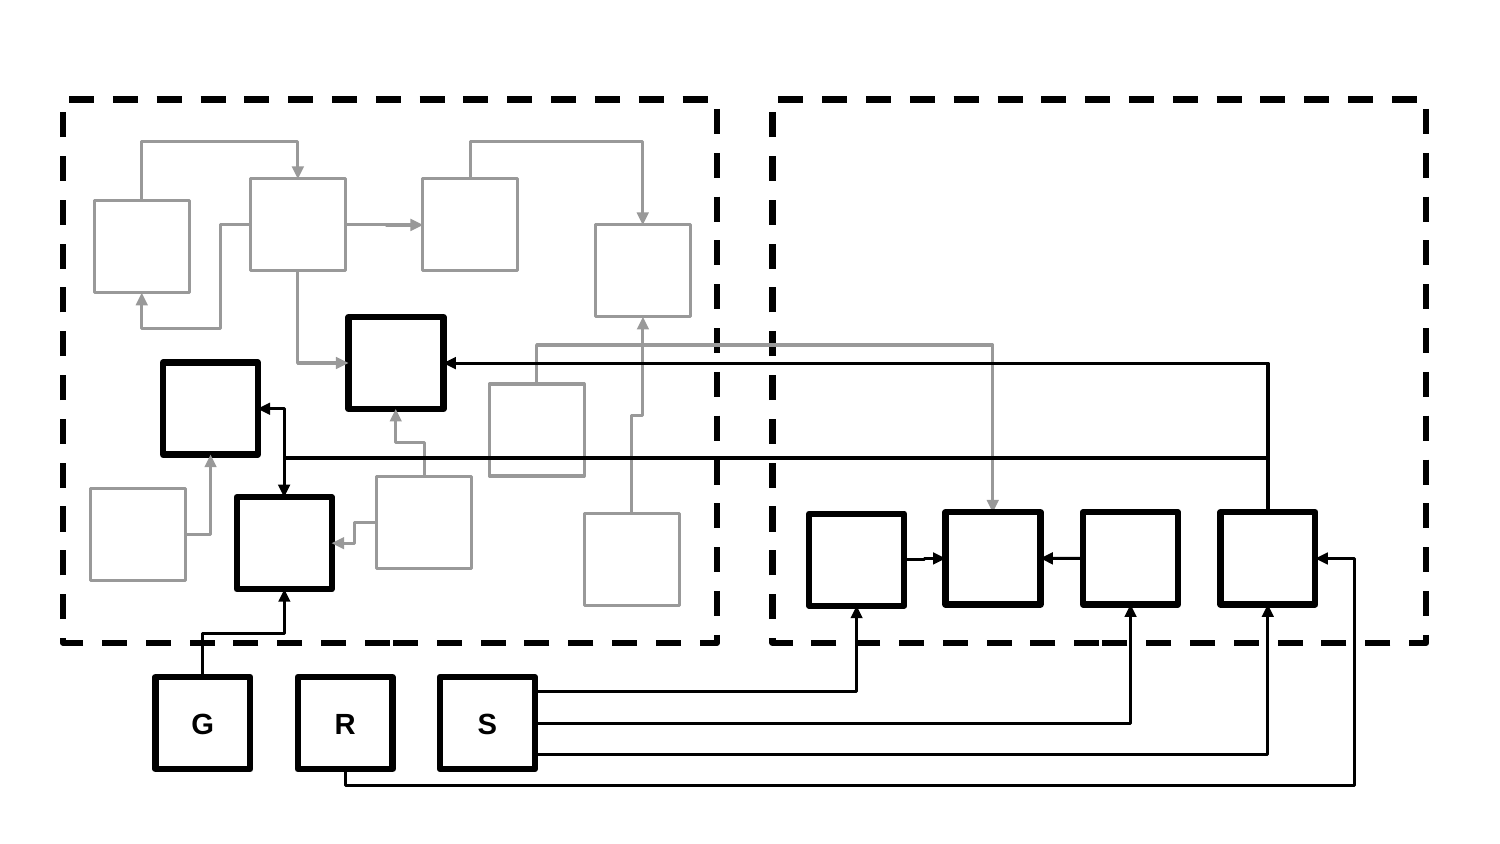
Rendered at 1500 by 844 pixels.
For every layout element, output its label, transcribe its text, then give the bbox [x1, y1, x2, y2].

text_box [595, 224, 691, 317]
text_box G [155, 677, 251, 770]
text_box [94, 200, 190, 293]
text_box [422, 178, 518, 271]
text_box [489, 460, 585, 477]
text_box [1082, 512, 1178, 605]
text_box [348, 316, 444, 410]
text_box R [297, 677, 393, 770]
text_box [584, 513, 680, 606]
text_box [376, 476, 472, 569]
text_box [162, 362, 258, 455]
text_box [236, 497, 332, 590]
text_box [1220, 512, 1316, 605]
text_box [90, 488, 186, 581]
text_box [809, 513, 905, 606]
text_box S [440, 677, 535, 770]
text_box [945, 512, 1041, 605]
text_box [489, 383, 585, 456]
text_box [250, 178, 346, 271]
